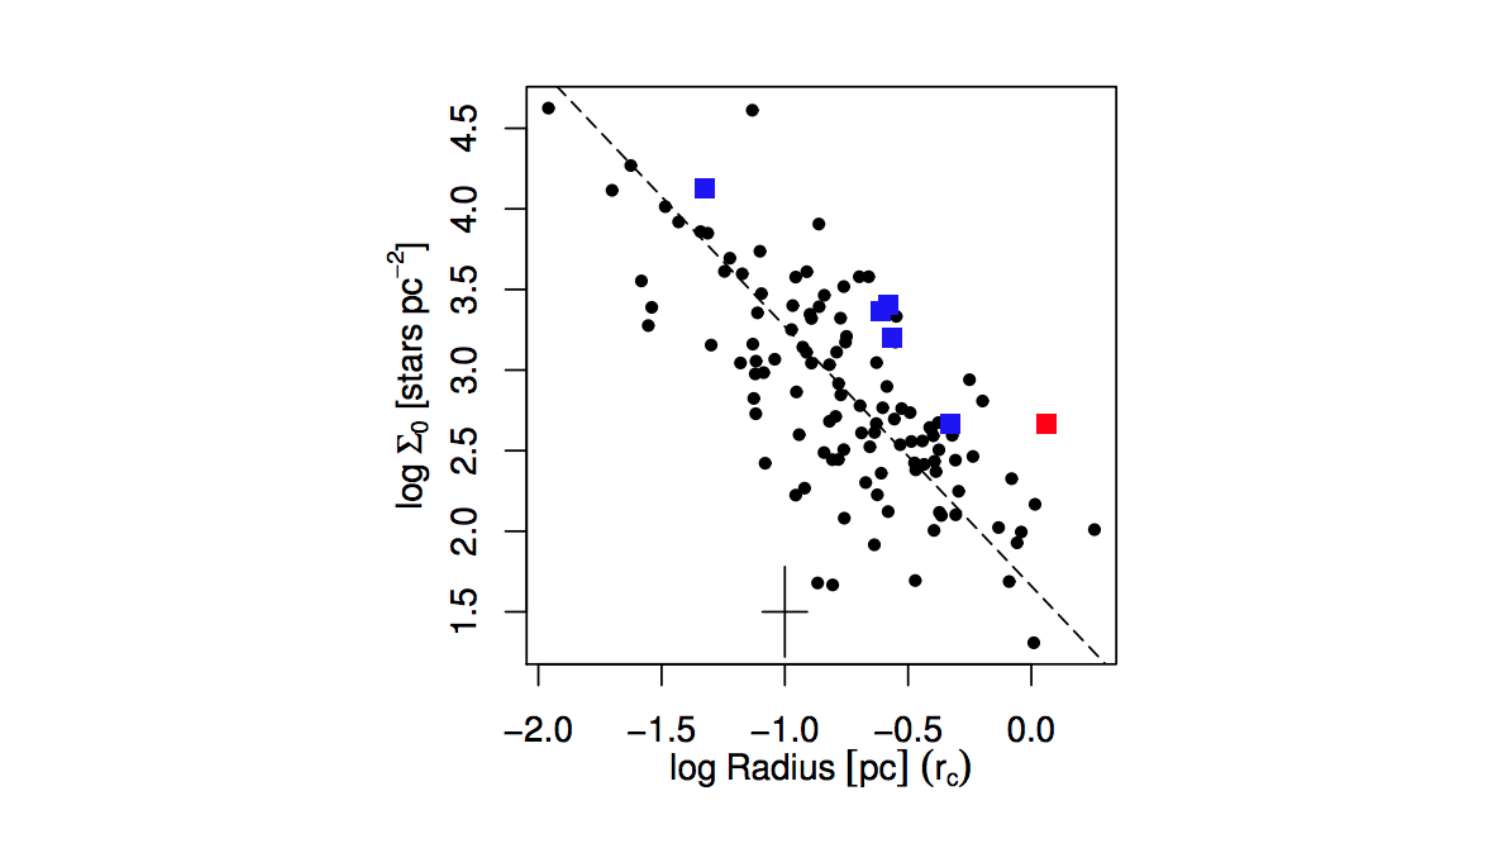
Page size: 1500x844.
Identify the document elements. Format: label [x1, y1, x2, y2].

picture [348, 72, 1139, 819]
